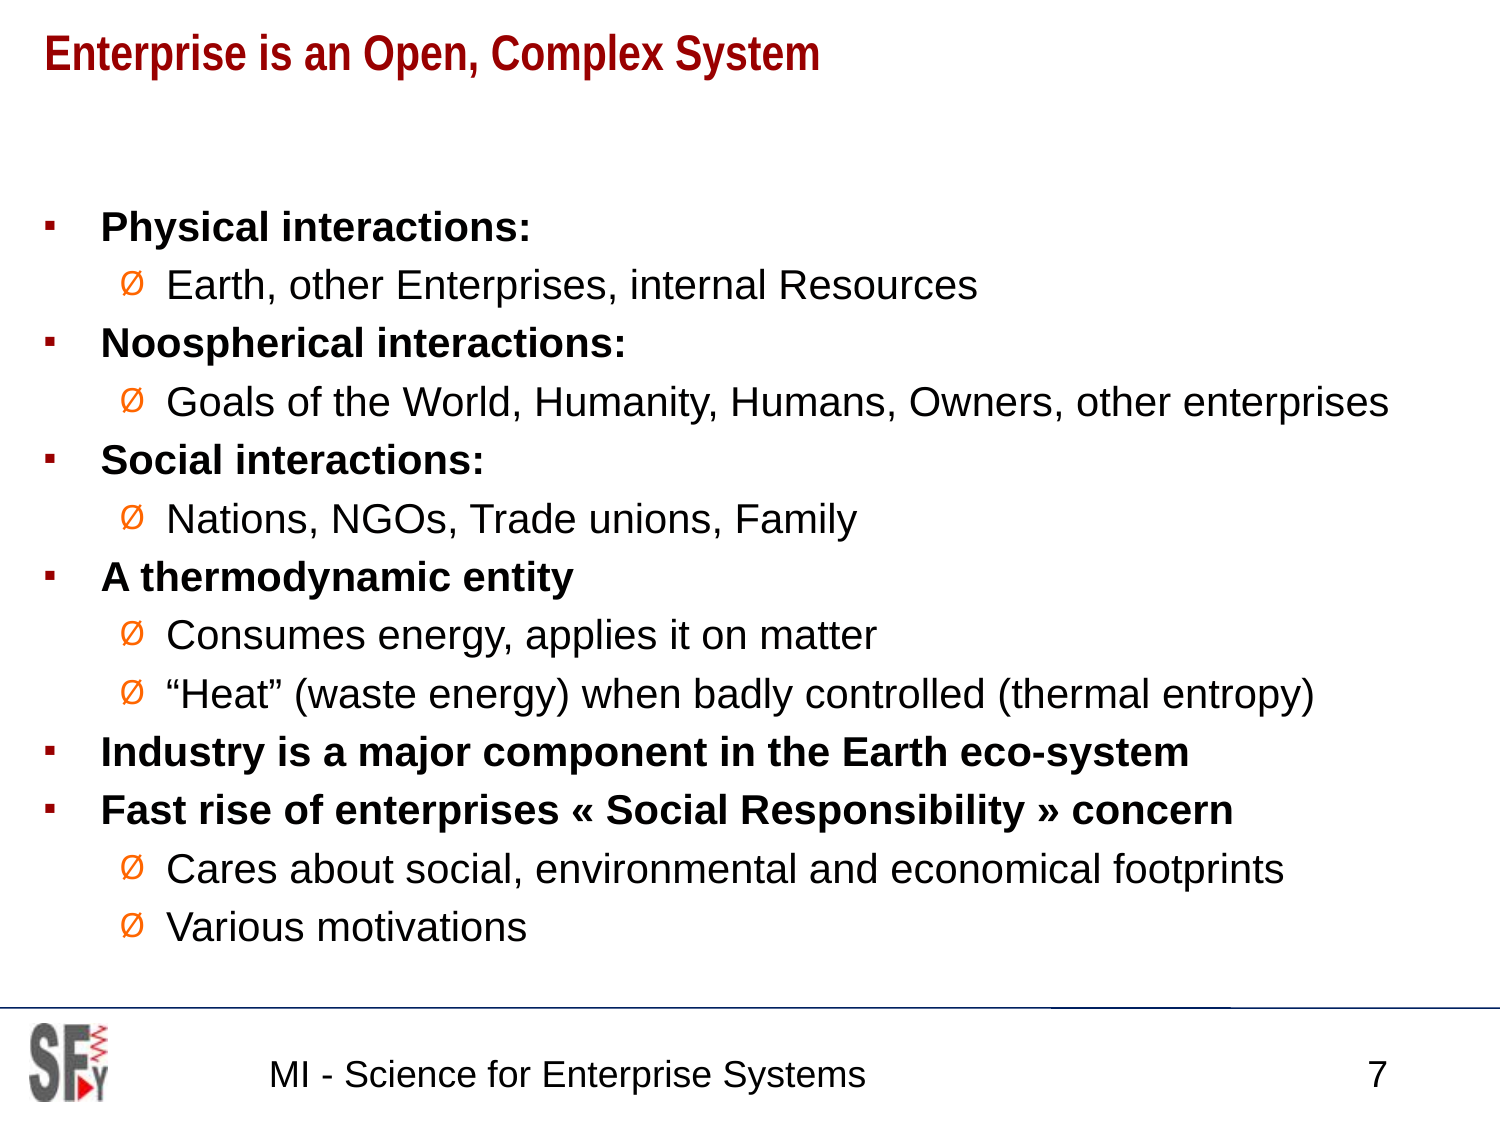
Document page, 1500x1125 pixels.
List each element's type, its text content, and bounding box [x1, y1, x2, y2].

list Physical interactions: Earth, other Enterprises, internal Resources Noospherical interactions: Goals of the World, Humanity, Humans, Owners, other enterprises Social interactions: Nations, NGOs, Trade unions, Family A thermodynamic entity Consumes energy, applies it on matter “Heat” (waste energy) when badly controlled (thermal entropy) Industry is a major component in the Earth eco-system Fast rise of enterprises « Social Responsibility » concern Cares about social, environmental and economical footprints Various motivations [29, 184, 1471, 988]
title Enterprise is an Open, Complex System [29, 12, 1471, 138]
slide_number <numéro> [1352, 1034, 1490, 1103]
footer MI - Science for Enterprise Systems [253, 1034, 1336, 1103]
picture [29, 1023, 108, 1102]
